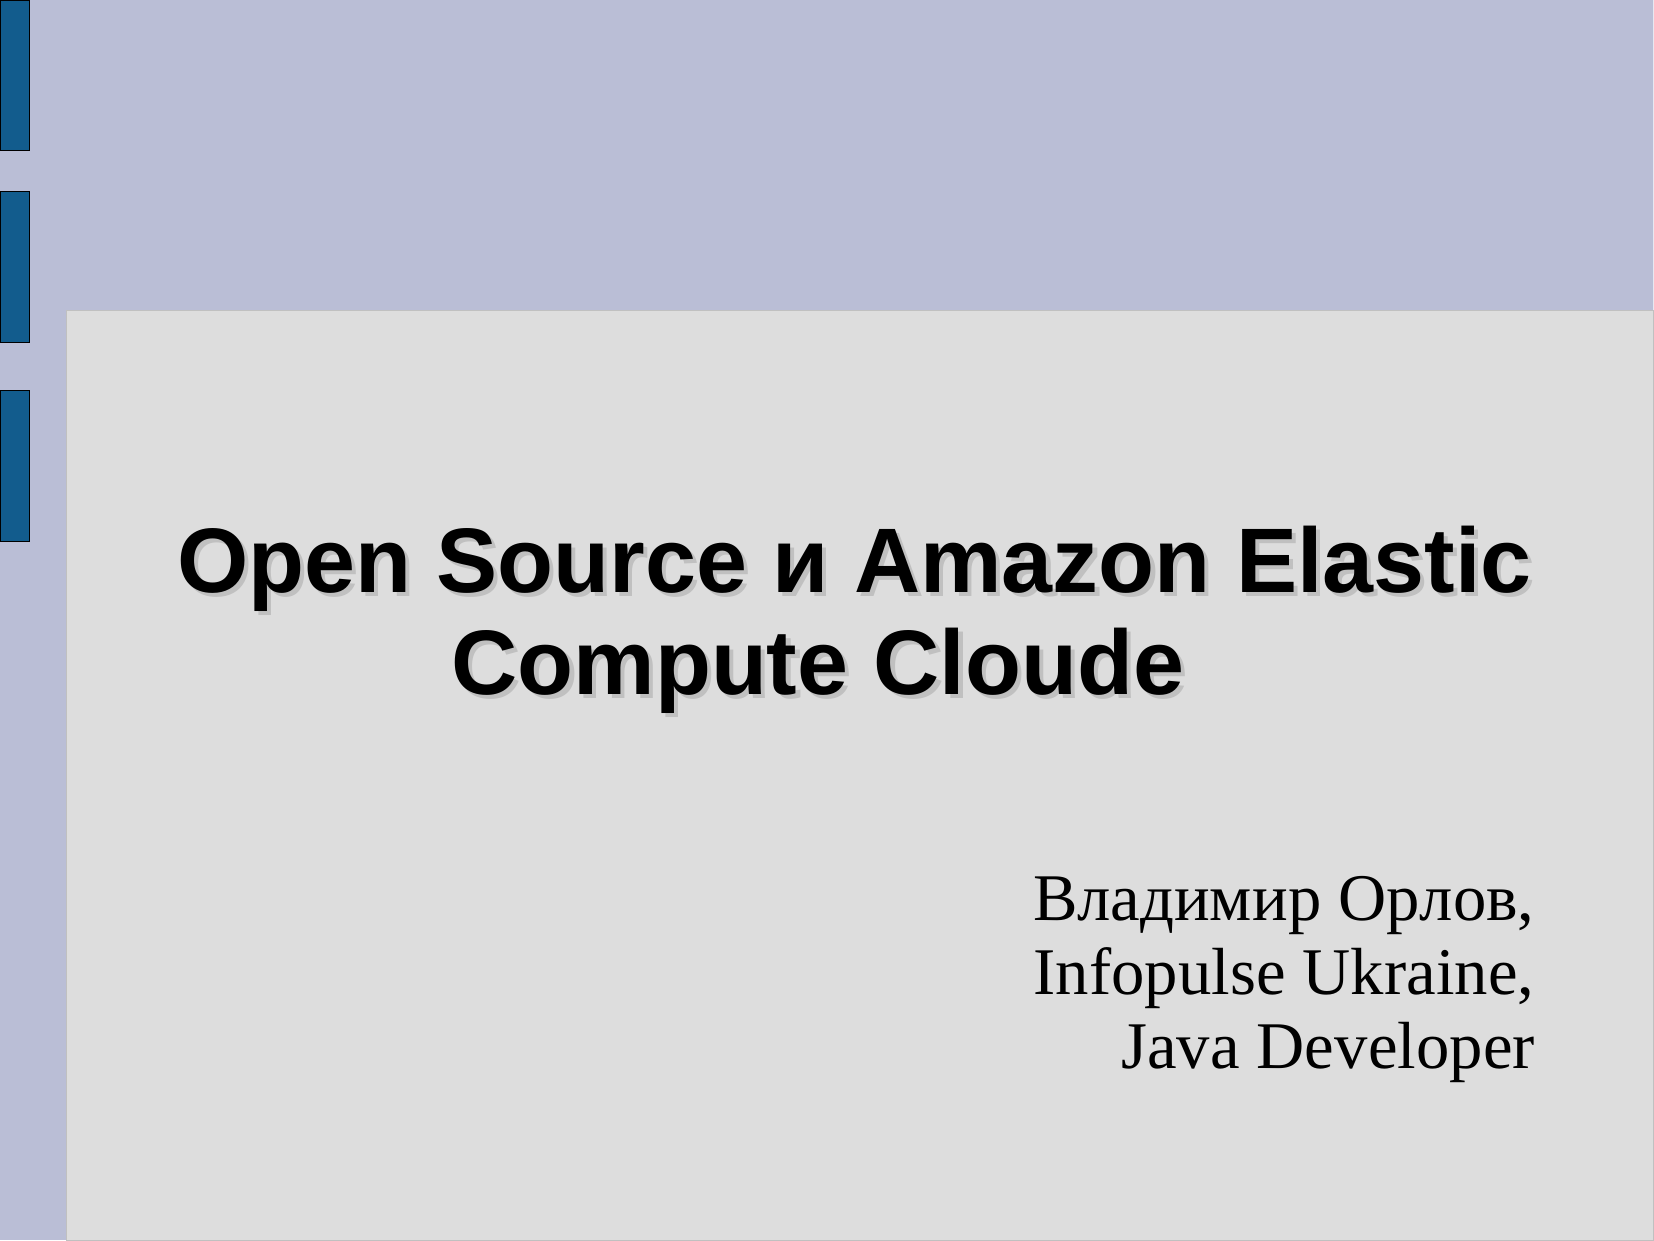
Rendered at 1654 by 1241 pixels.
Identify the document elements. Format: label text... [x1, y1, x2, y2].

subtitle Владимир Орлов, Infopulse Ukraine, Java Developer [799, 837, 1536, 1108]
text_box Open Source и Amazon Elastic Compute Cloude [88, 501, 1654, 768]
